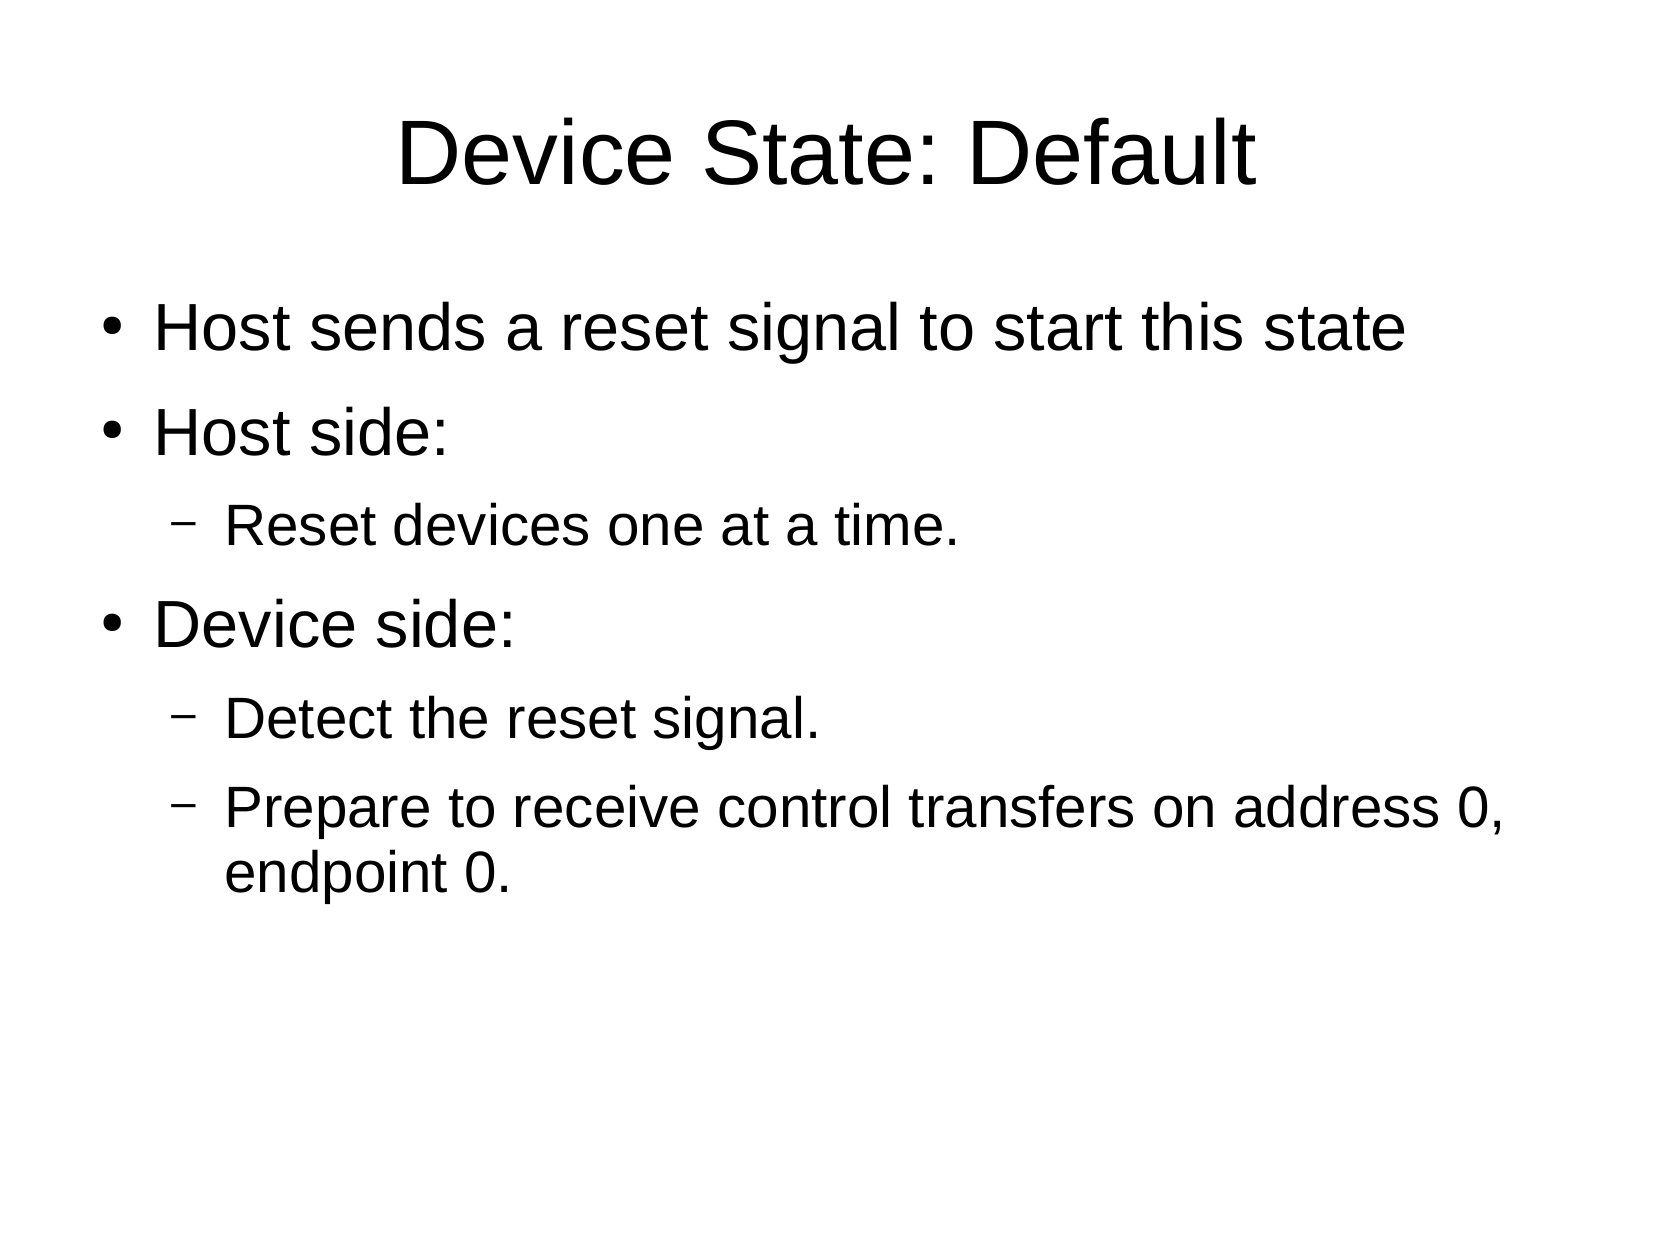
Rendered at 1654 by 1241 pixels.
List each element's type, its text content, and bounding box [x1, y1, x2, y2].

title Device State: Default [82, 49, 1571, 257]
list Host sends a reset signal to start this state Host side: Reset devices one at a time. Device side: Detect the reset signal. Prepare to receive control transfers on address 0, endpoint 0. [82, 290, 1571, 1010]
